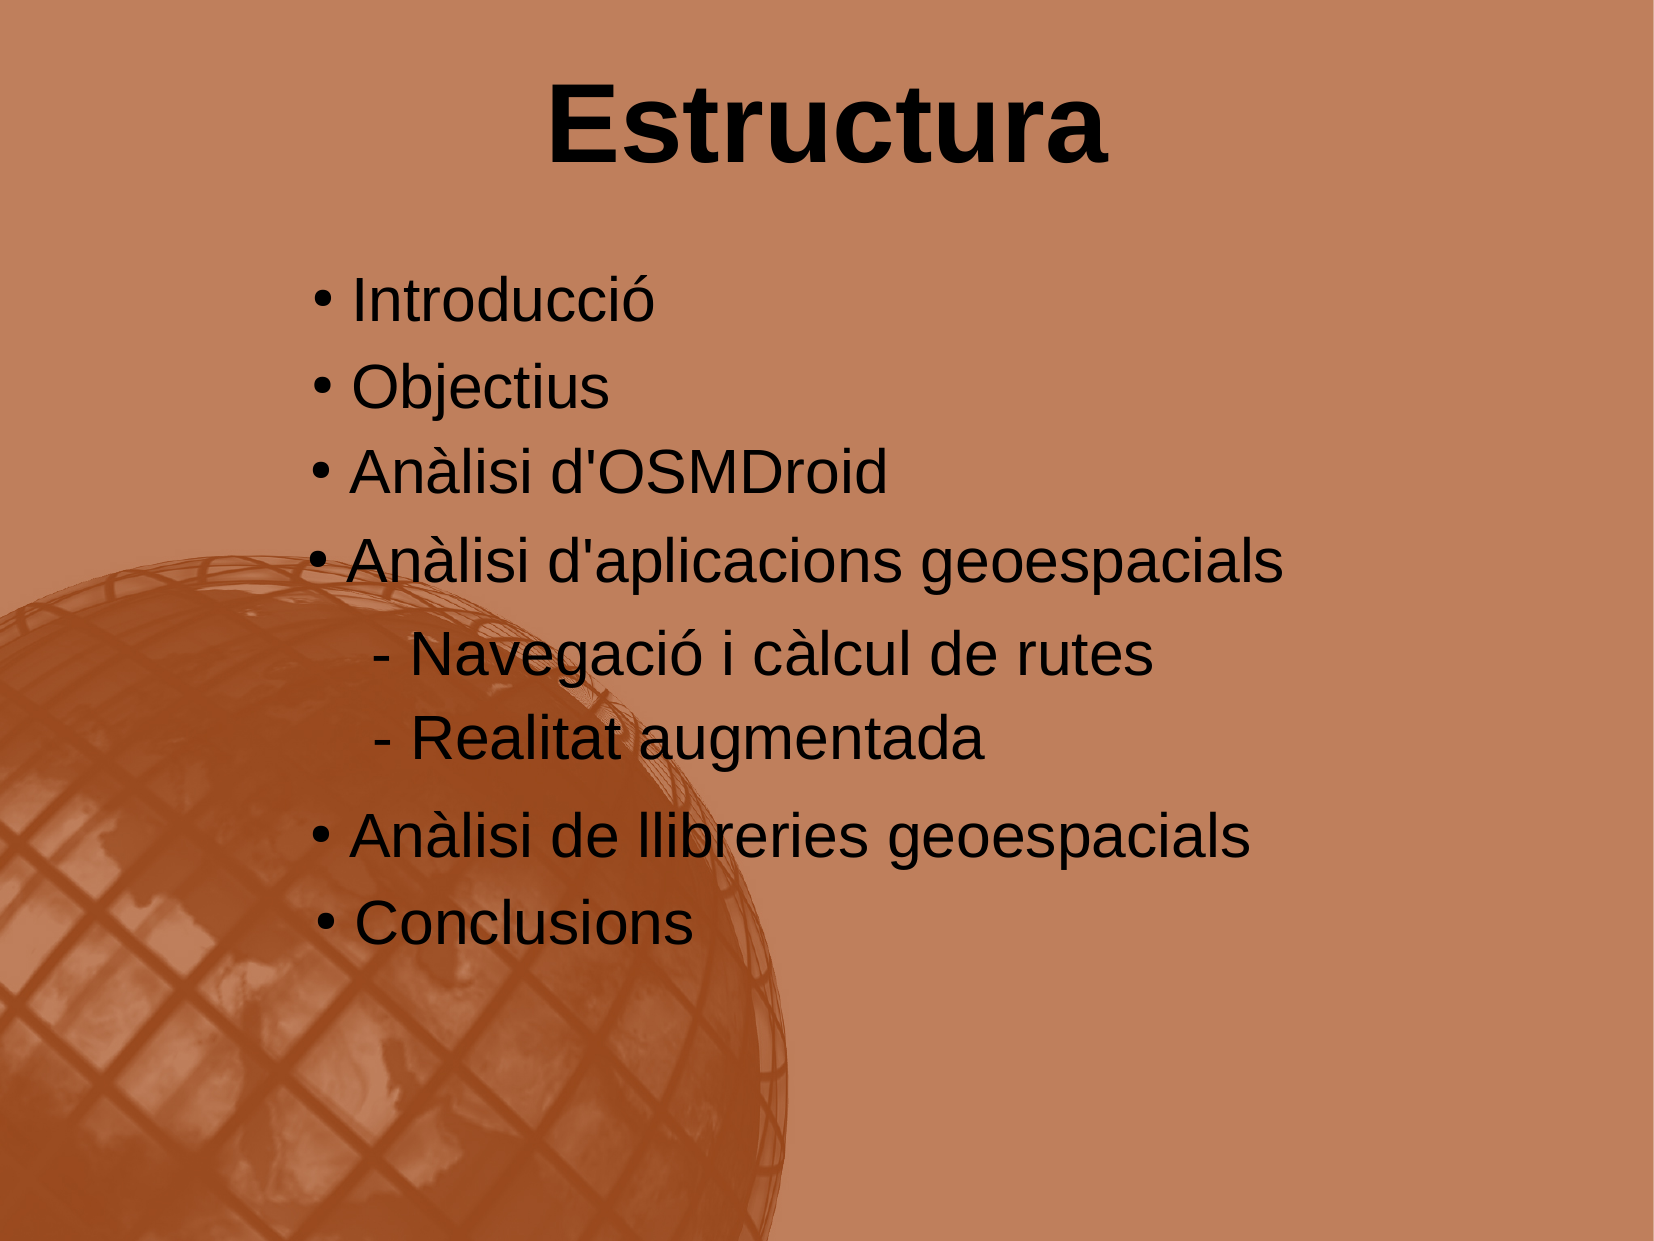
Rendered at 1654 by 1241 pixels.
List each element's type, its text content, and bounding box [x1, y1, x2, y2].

title Estructura [82, 19, 1571, 227]
text_box Conclusions [290, 880, 720, 965]
text_box Anàlisi de llibreries geoespacials [264, 793, 1299, 879]
text_box Anàlisi d'aplicacions geoespacials [267, 518, 1326, 603]
picture [0, 0, 1654, 1241]
text_box - Navegació i càlcul de rutes [301, 611, 1226, 696]
text_box Objectius [48, 344, 875, 429]
text_box - Realitat augmentada [326, 695, 1032, 780]
text_box Introducció [70, 258, 898, 343]
text_box Anàlisi d'OSMDroid [167, 429, 1033, 515]
